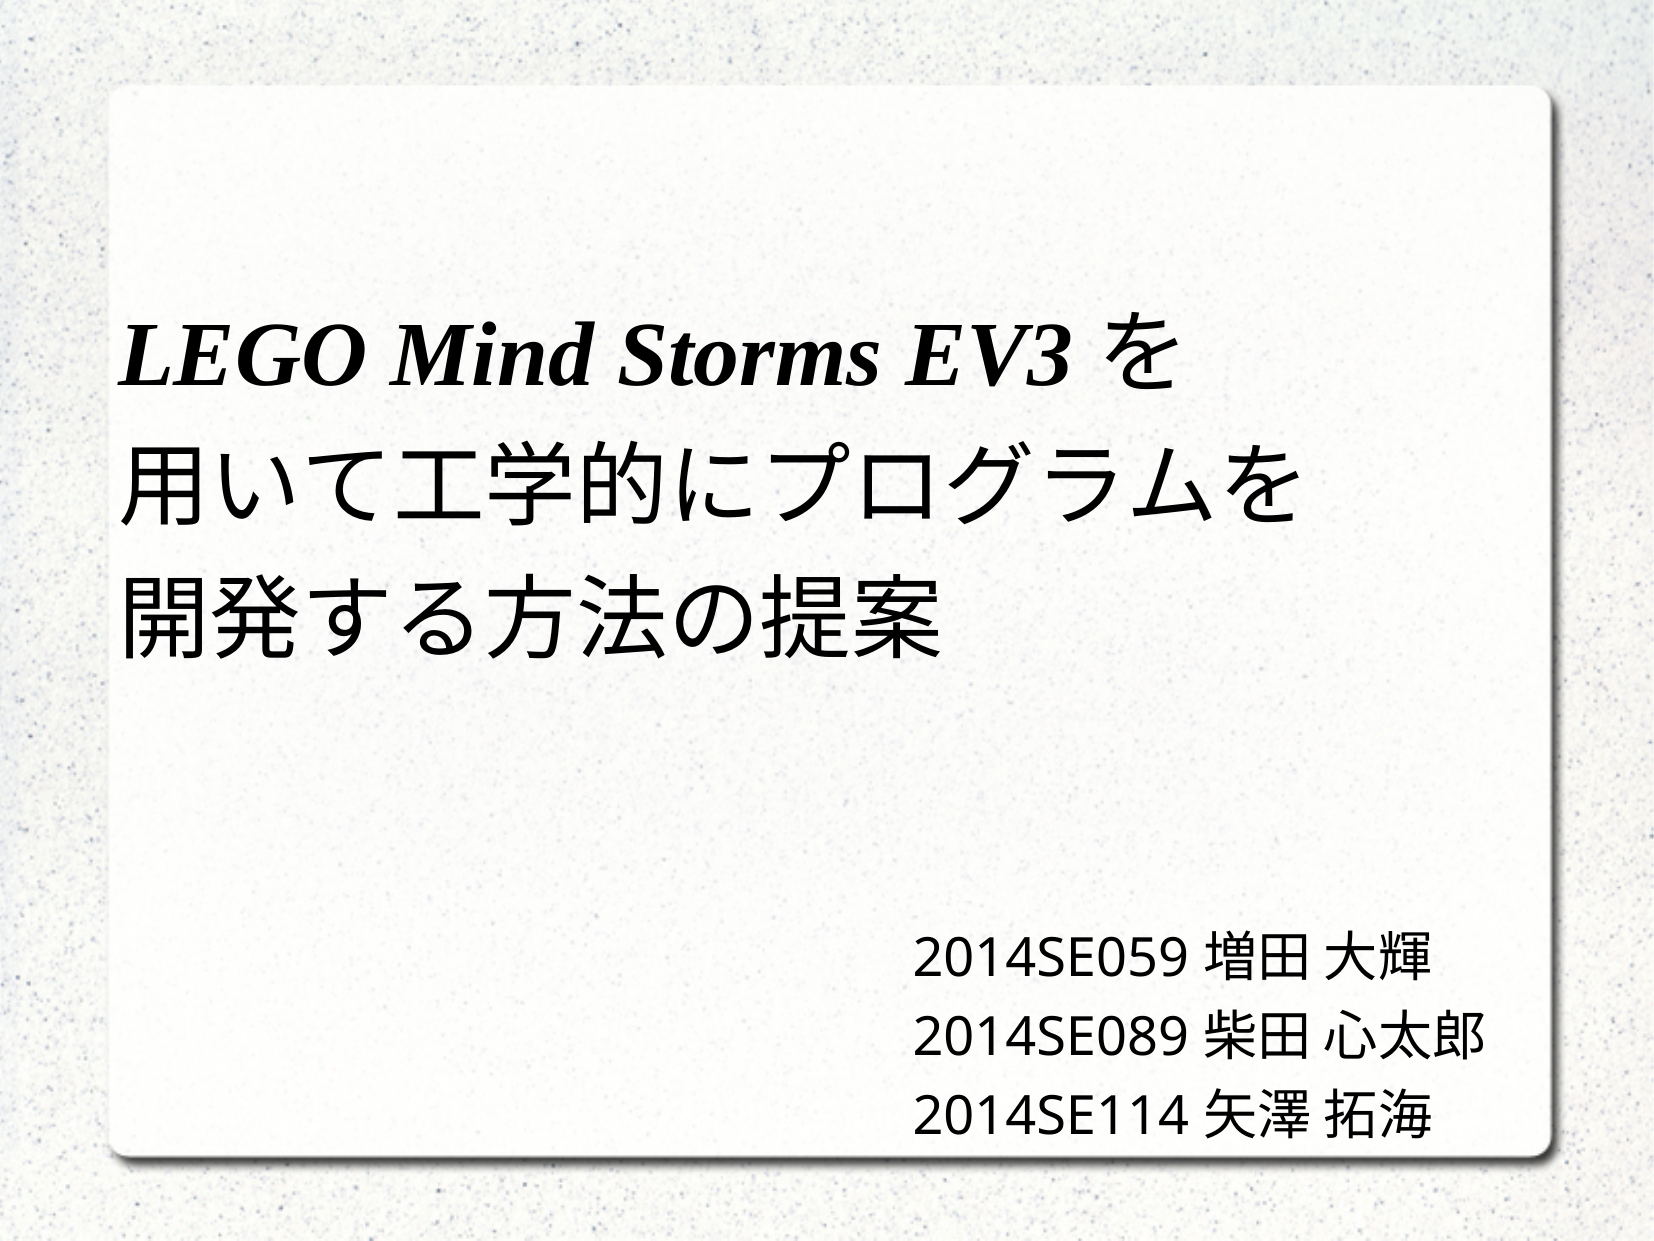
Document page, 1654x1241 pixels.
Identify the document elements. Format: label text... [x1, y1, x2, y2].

title LEGO Mind Storms EV3 を 用いて工学的にプログラムを 開発する方法の提案 [118, 346, 1548, 745]
picture [0, 0, 1654, 1241]
text_box 2014SE059 増田 大輝 2014SE089 柴田 心太郎 2014SE114 矢澤 拓海 [897, 905, 1548, 1154]
